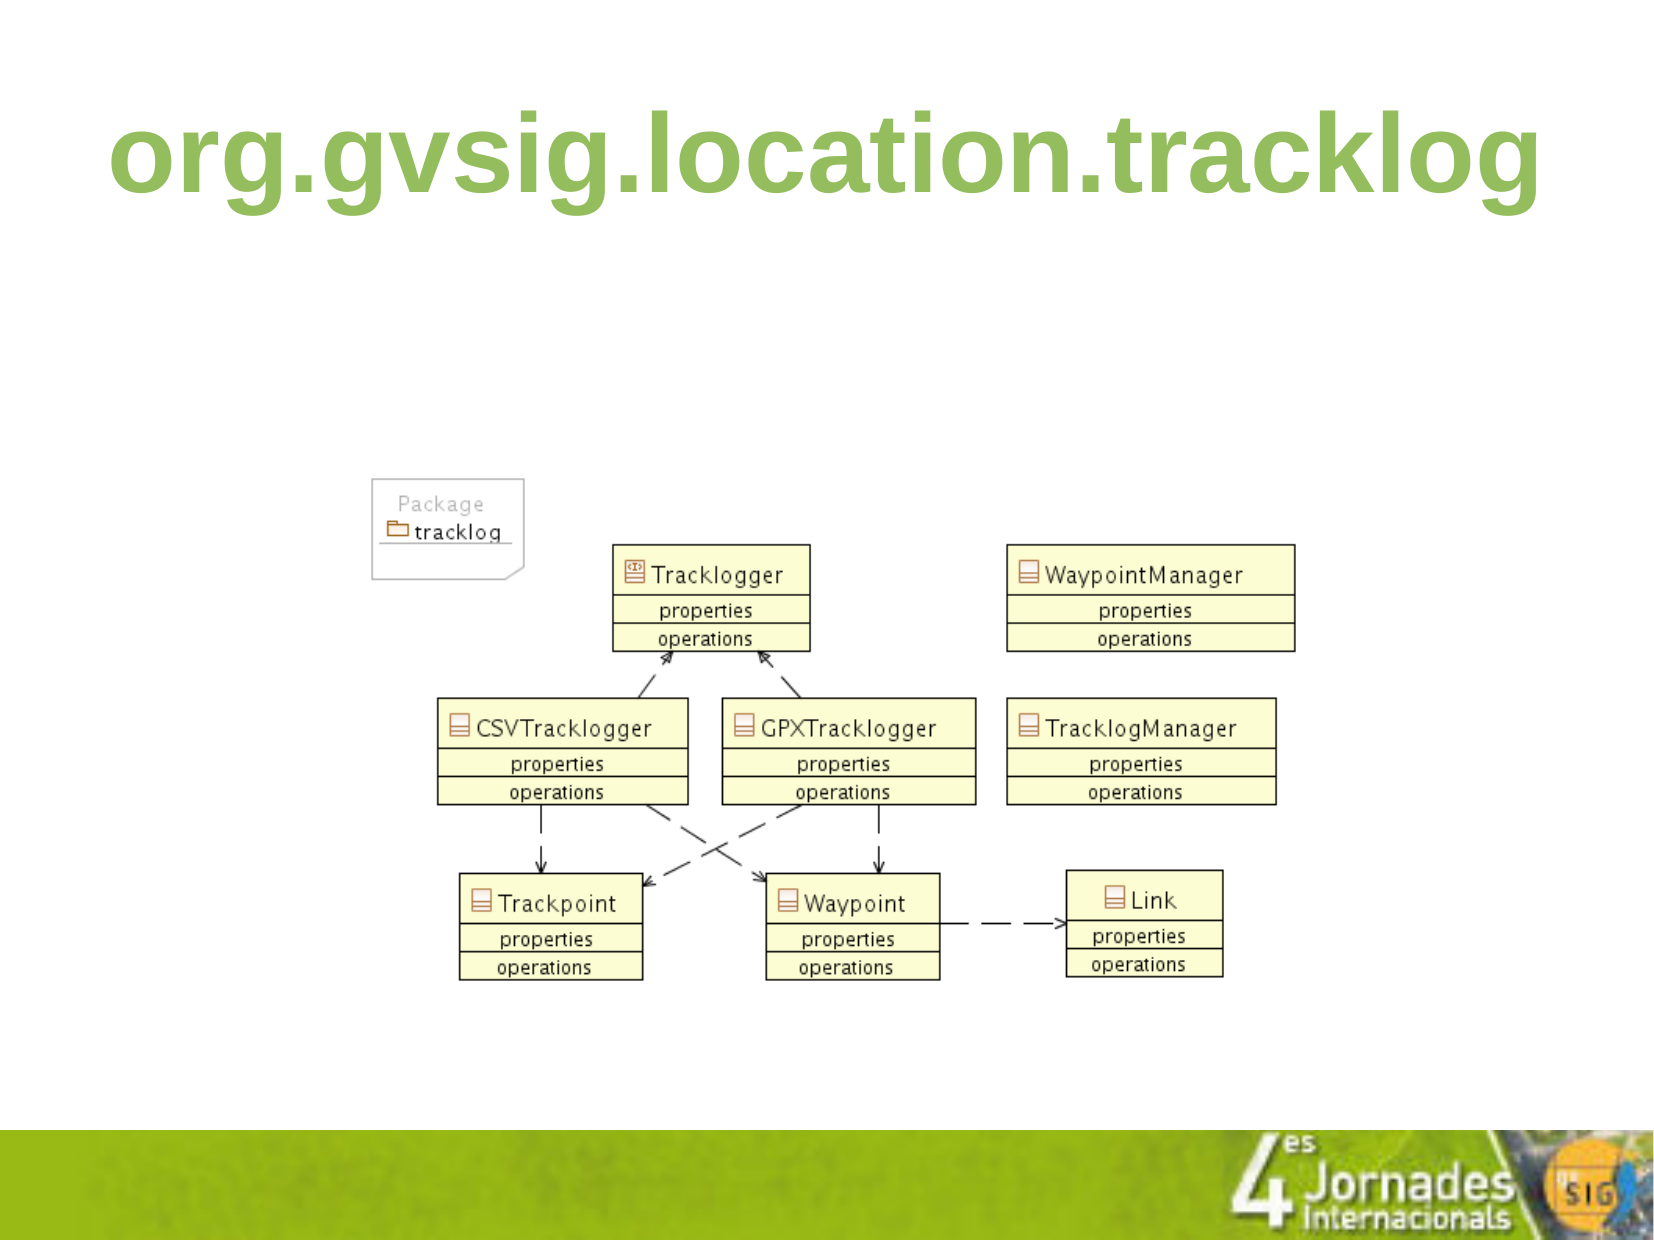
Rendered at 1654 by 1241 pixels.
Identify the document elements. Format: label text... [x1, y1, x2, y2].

title org.gvsig.location.tracklog [82, 49, 1571, 257]
picture [356, 463, 1310, 995]
picture [0, 1130, 1654, 1240]
